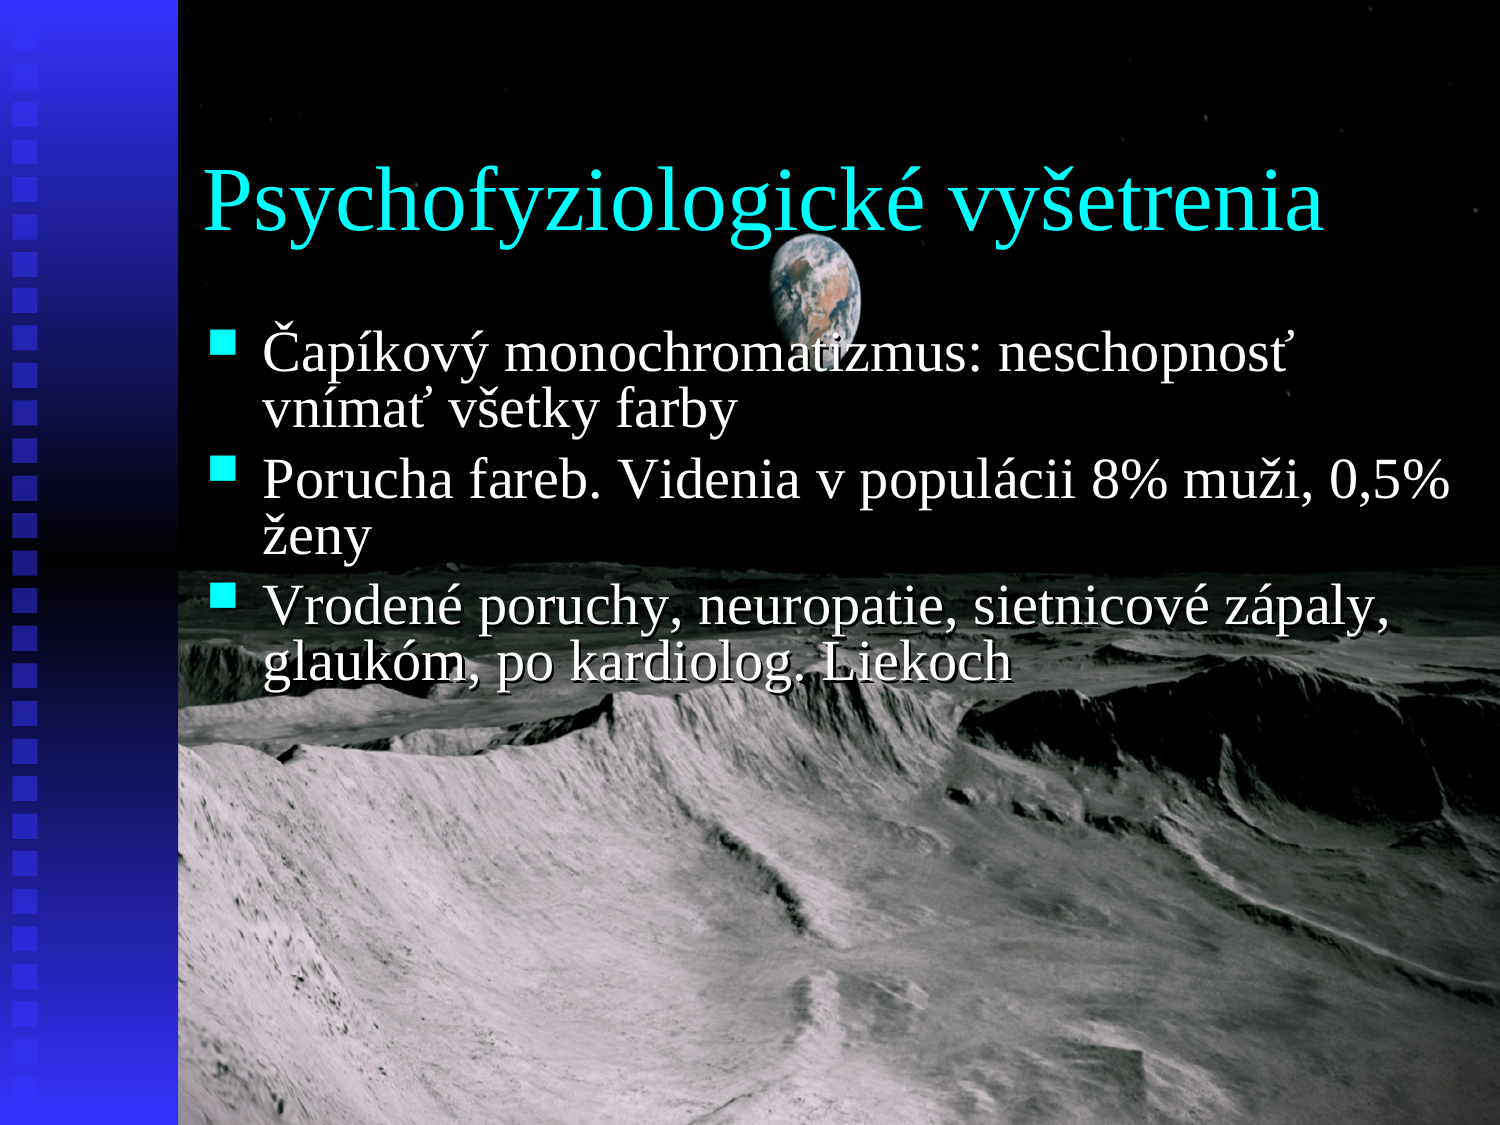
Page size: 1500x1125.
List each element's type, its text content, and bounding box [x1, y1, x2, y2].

title Psychofyziologické vyšetrenia [187, 99, 1463, 288]
list Čapíkový monochromatizmus: neschopnosť vnímať všetky farby Porucha fareb. Videnia v populácii 8% muži, 0,5% ženy Vrodené poruchy, neuropatie, sietnicové zápaly, glaukóm, po kardiolog. Liekoch [191, 319, 1467, 995]
picture [0, 0, 1500, 1125]
